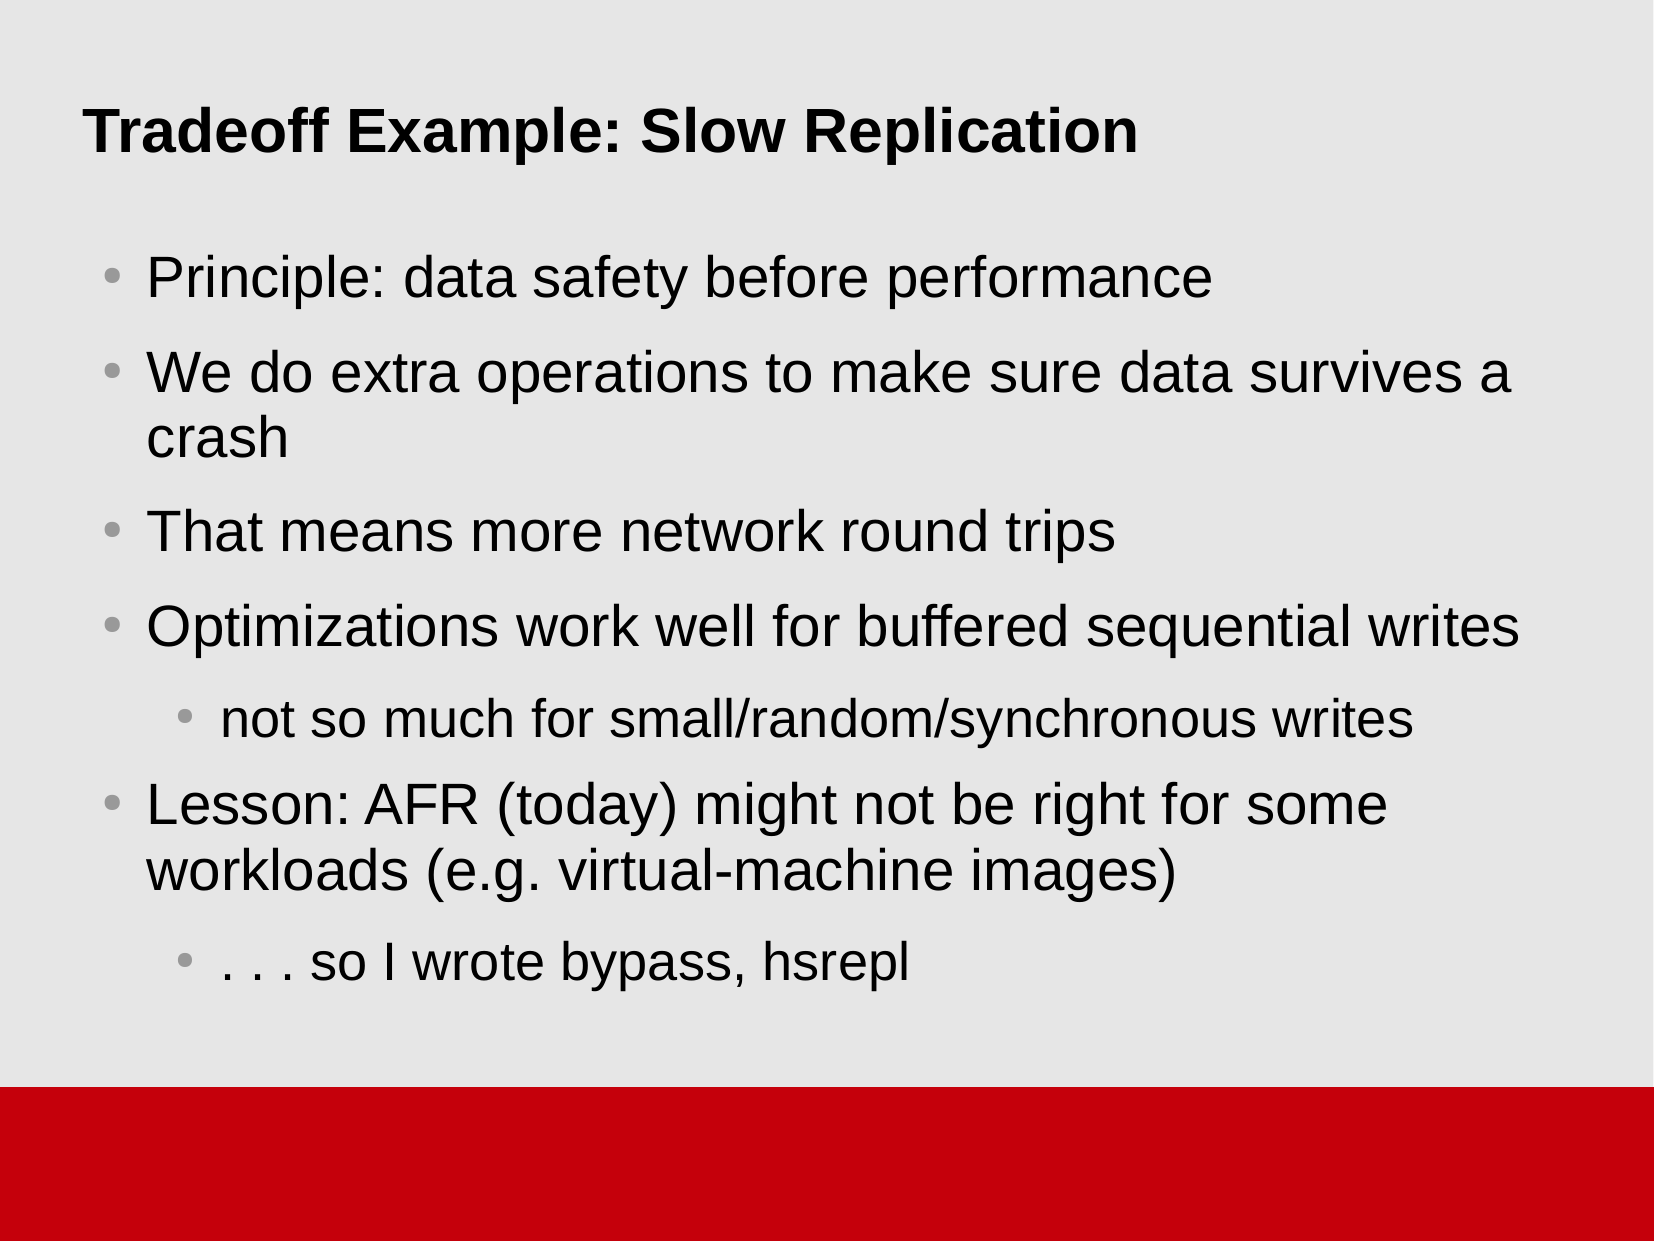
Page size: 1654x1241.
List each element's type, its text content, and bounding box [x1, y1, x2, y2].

list Principle: data safety before performance We do extra operations to make sure data survives a crash That means more network round trips Optimizations work well for buffered sequential writes not so much for small/random/synchronous writes Lesson: AFR (today) might not be right for some workloads (e.g. virtual-machine images) . . . so I wrote bypass, hsrepl [86, 244, 1576, 1059]
title Tradeoff Example: Slow Replication [82, 37, 1571, 226]
